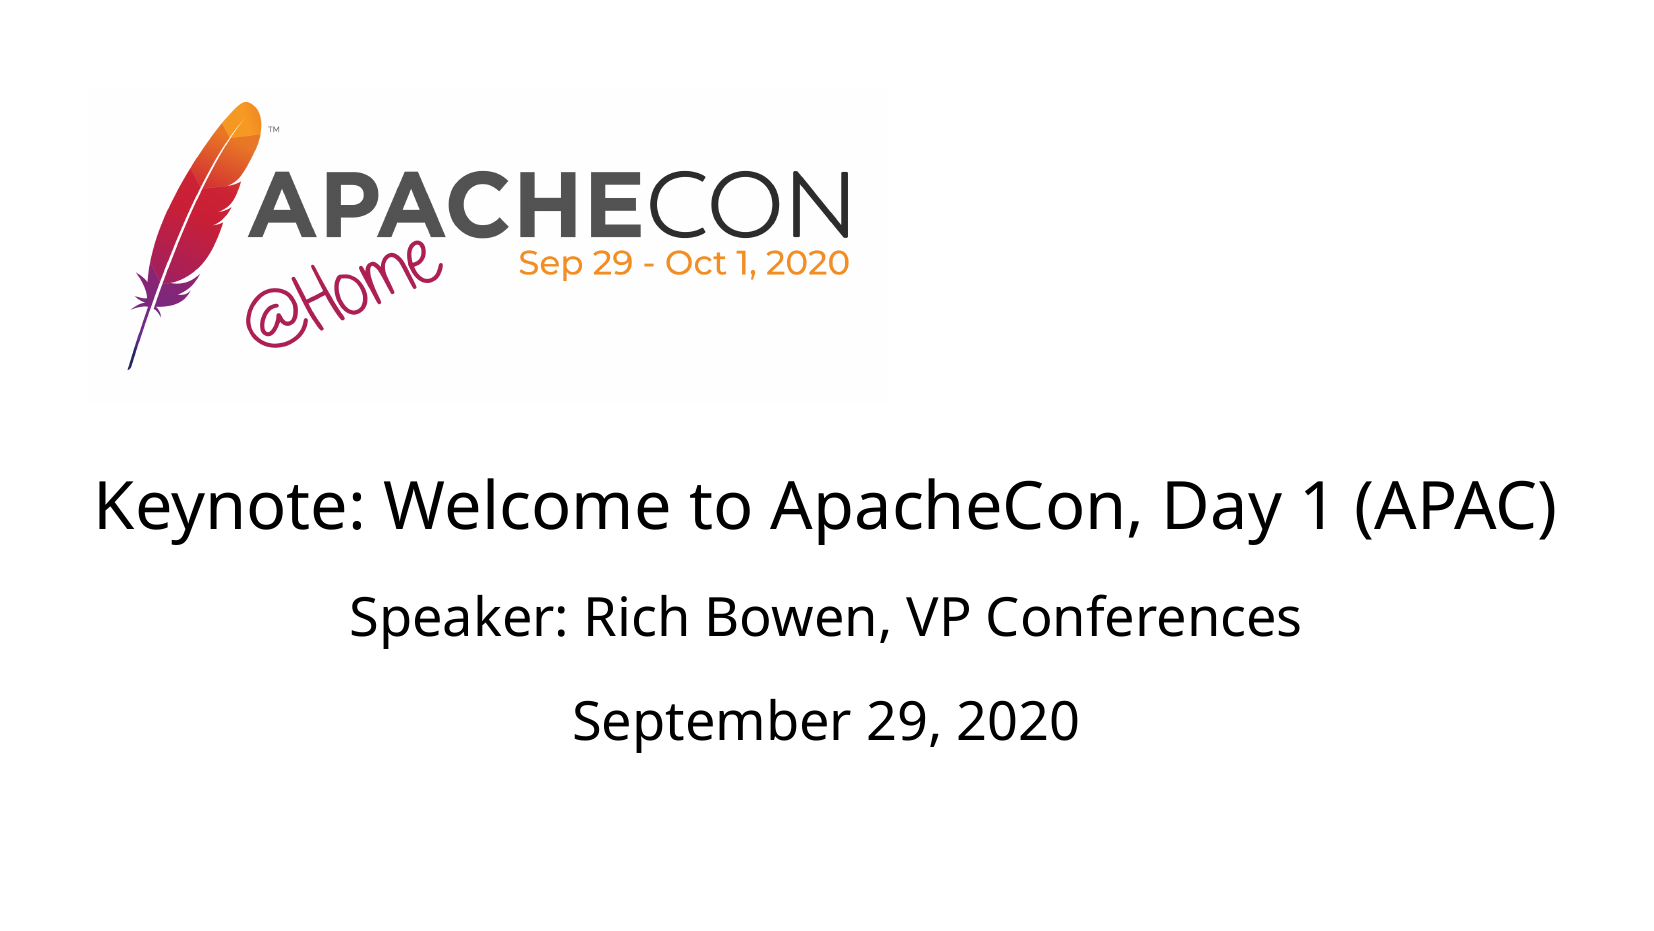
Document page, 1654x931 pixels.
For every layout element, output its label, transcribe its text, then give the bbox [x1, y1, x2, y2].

list Keynote: Welcome to ApacheCon, Day 1 (APAC) Speaker: Rich Bowen, VP Conferences September 29, 2020 [82, 217, 1571, 758]
picture [82, 85, 888, 406]
